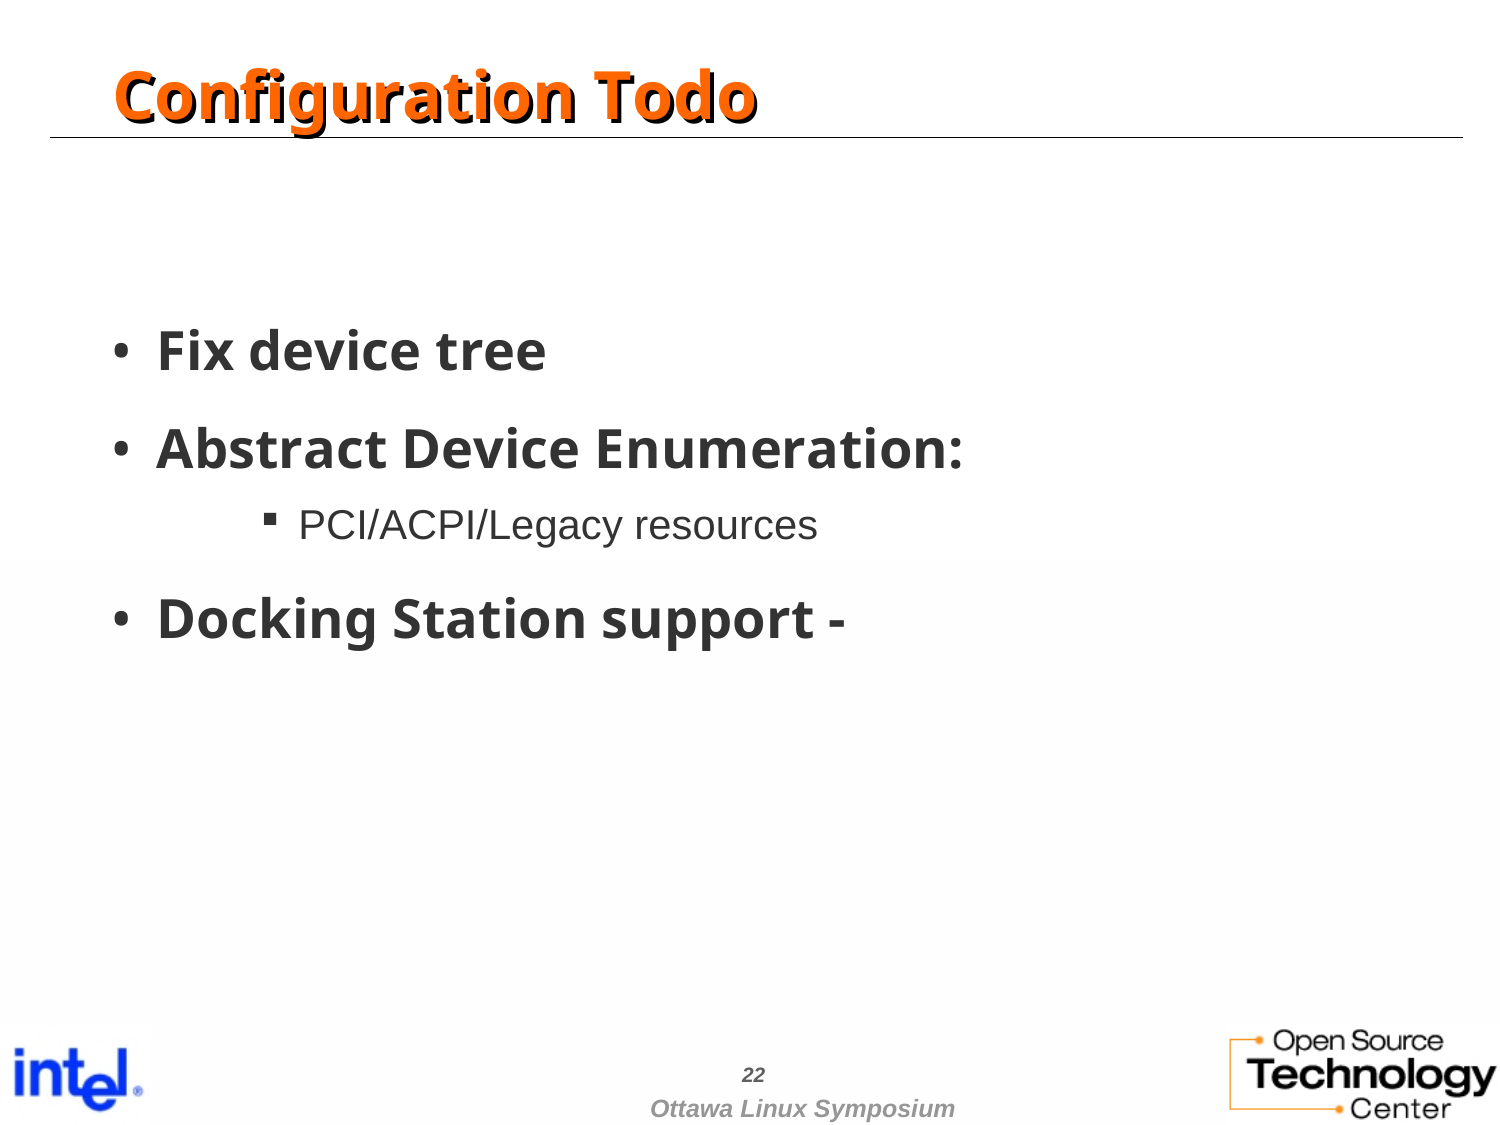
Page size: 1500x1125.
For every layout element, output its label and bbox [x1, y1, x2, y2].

picture [1227, 1024, 1500, 1125]
picture [0, 1025, 150, 1125]
